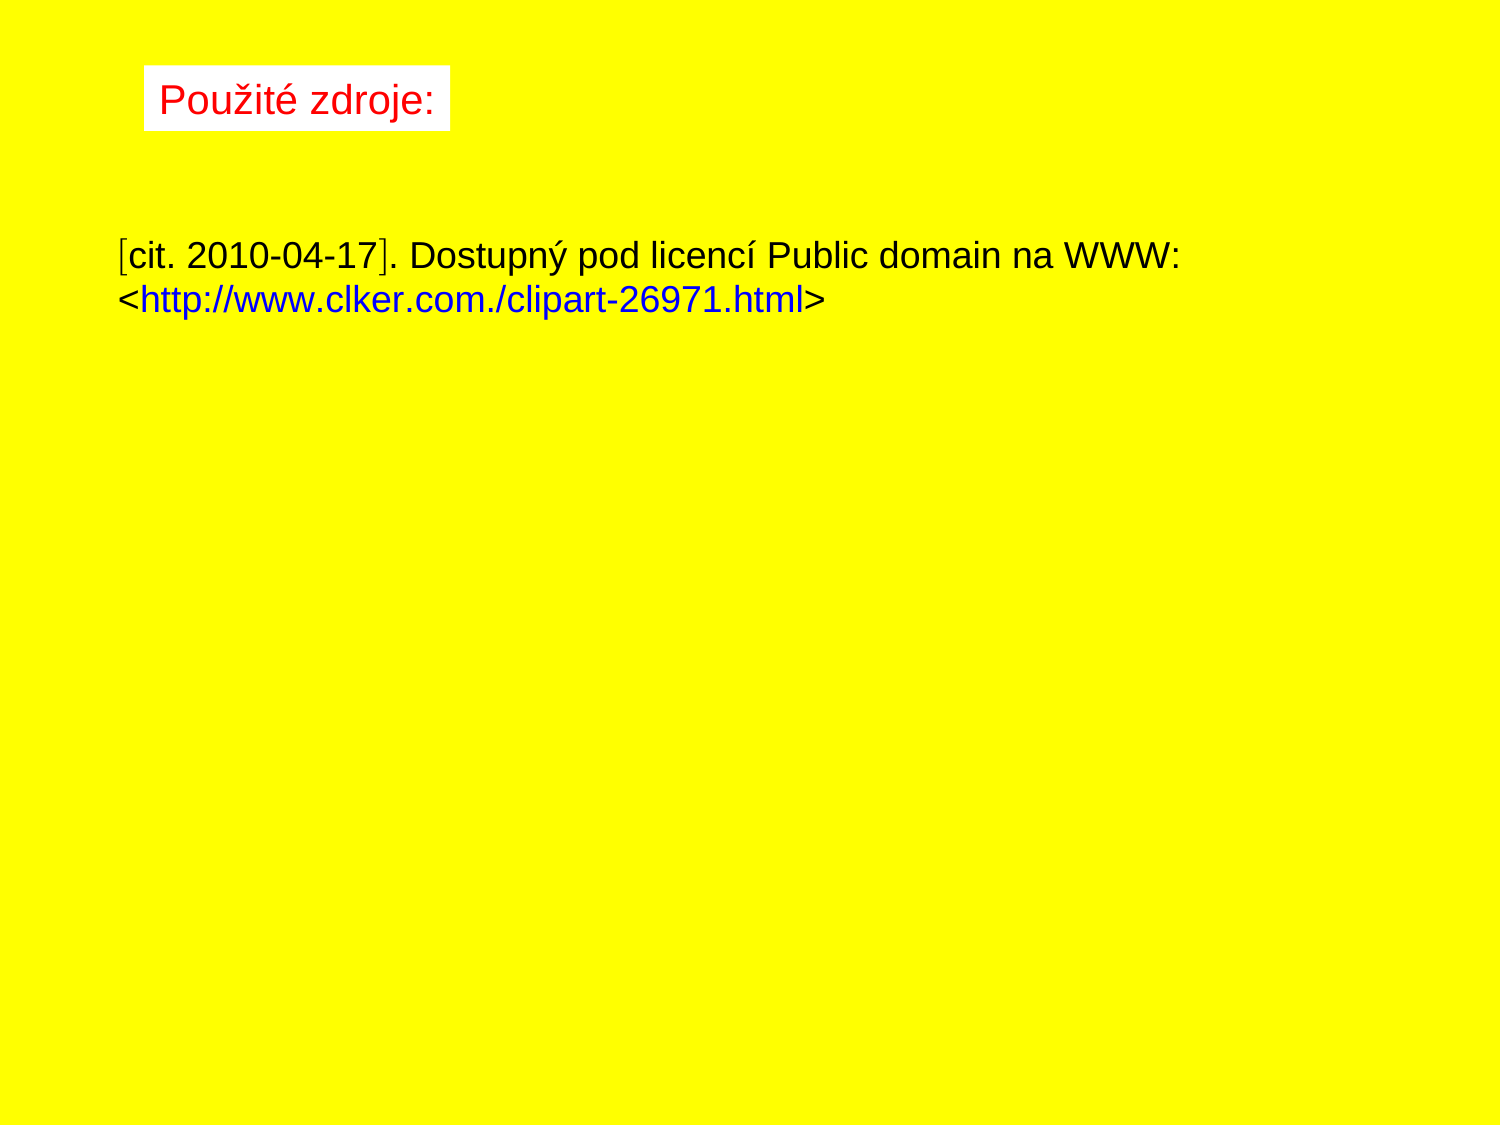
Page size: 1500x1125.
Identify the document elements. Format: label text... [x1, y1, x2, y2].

text_box cit. 2010-04-17. Dostupný pod licencí Public domain na WWW: <http://www.clker.com./clipart-26971.html> [103, 231, 1197, 329]
text_box Použité zdroje: [144, 65, 451, 131]
